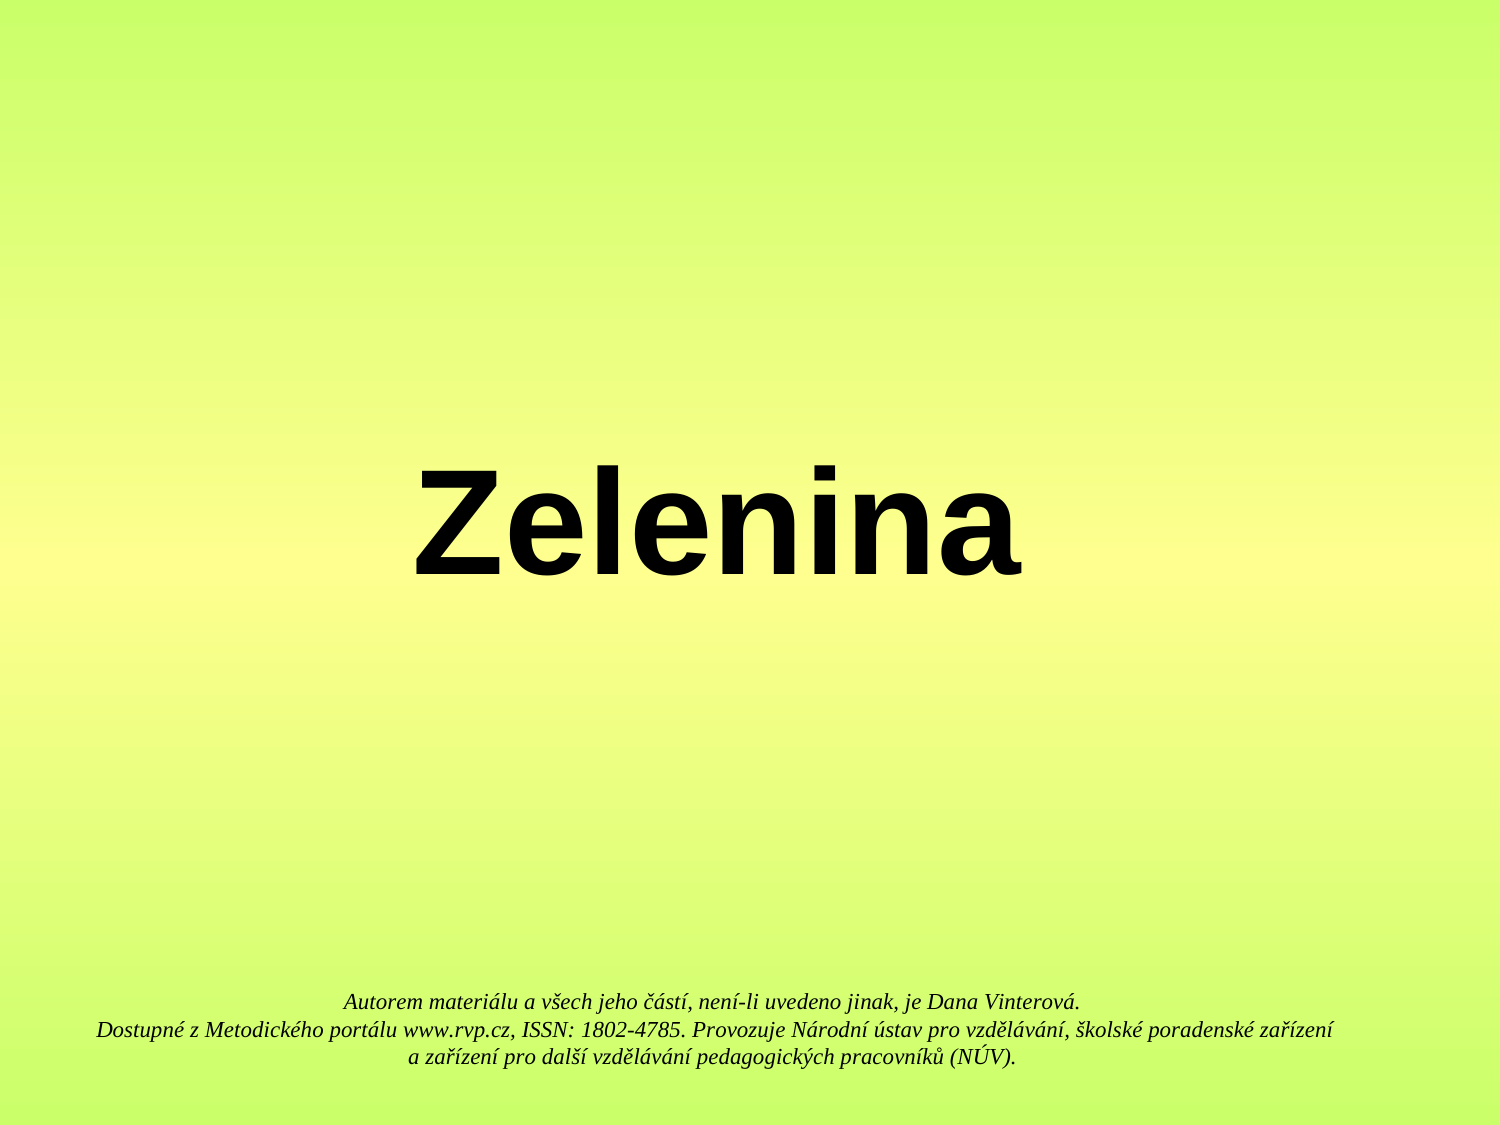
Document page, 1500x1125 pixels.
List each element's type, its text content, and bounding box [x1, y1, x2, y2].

title Zelenina [289, 373, 1145, 655]
text_box Autorem materiálu a všech jeho částí, není-li uvedeno jinak, je Dana Vinterová. Dostupné z Metodického portálu www.rvp.cz, ISSN: 1802-4785. Provozuje Národní ústav pro vzdělávání, školské poradenské zařízení a zařízení pro další vzdělávání pedagogických pracovníků (NÚV). [73, 979, 1353, 1078]
